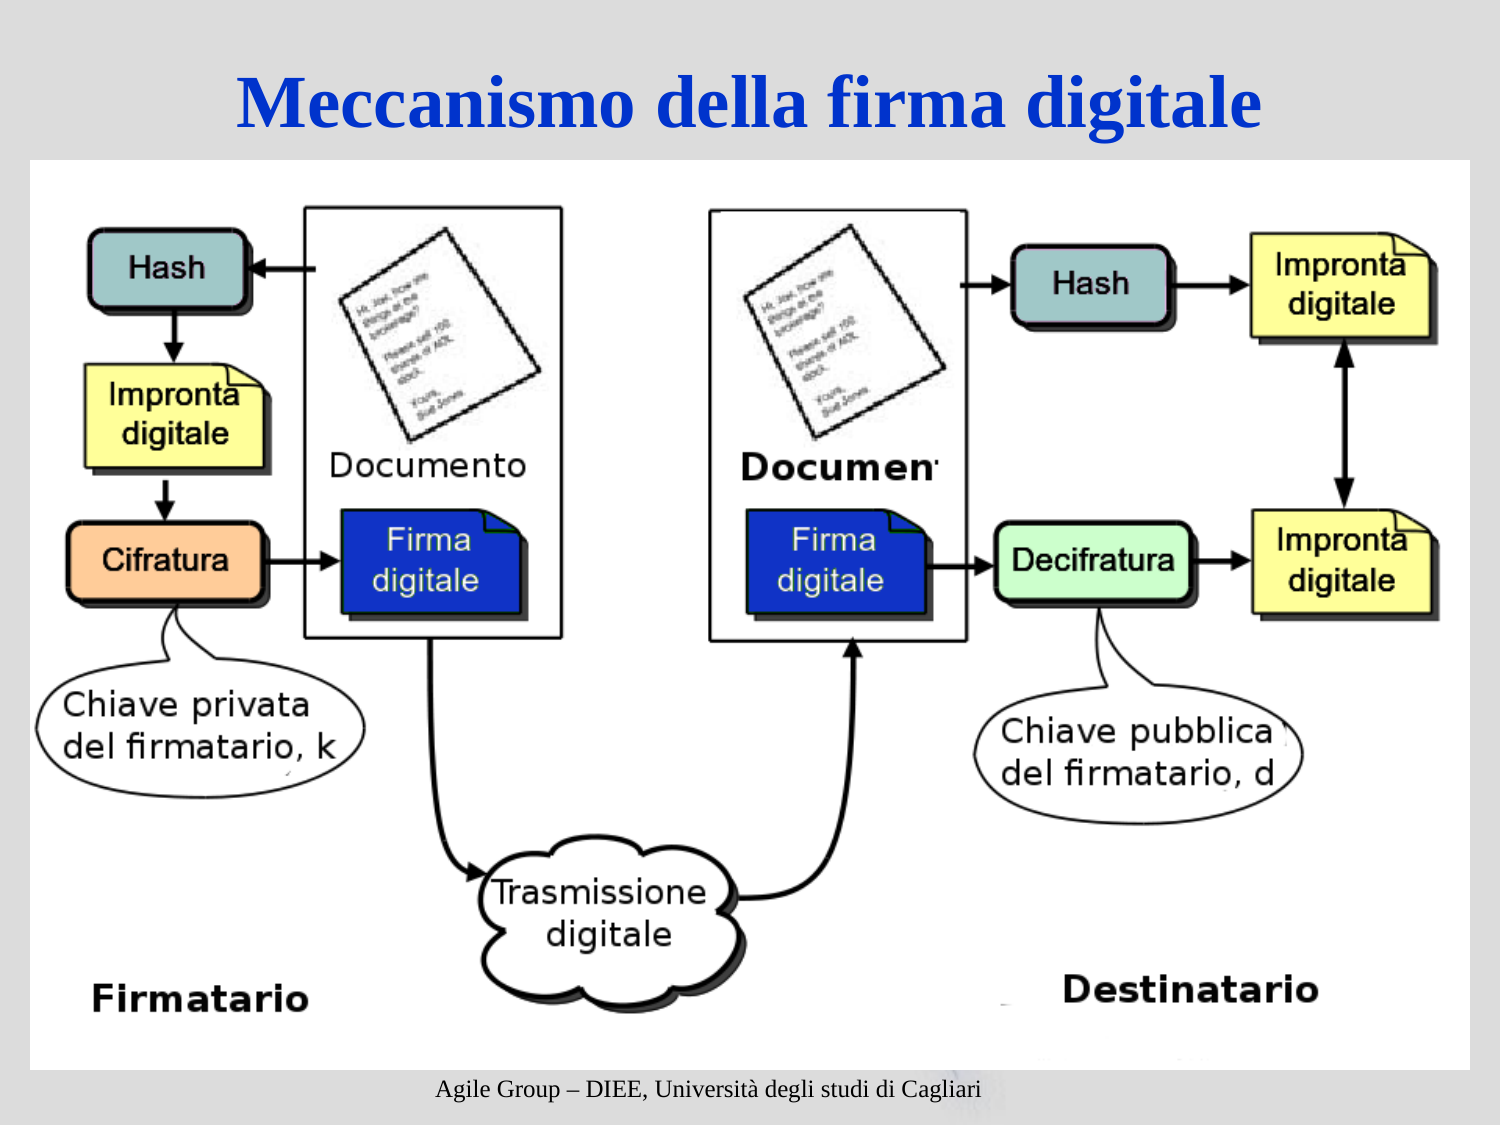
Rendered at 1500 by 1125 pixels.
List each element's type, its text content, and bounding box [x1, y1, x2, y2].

title Meccanismo della firma digitale [112, 8, 1388, 160]
picture [0, 0, 1500, 1125]
